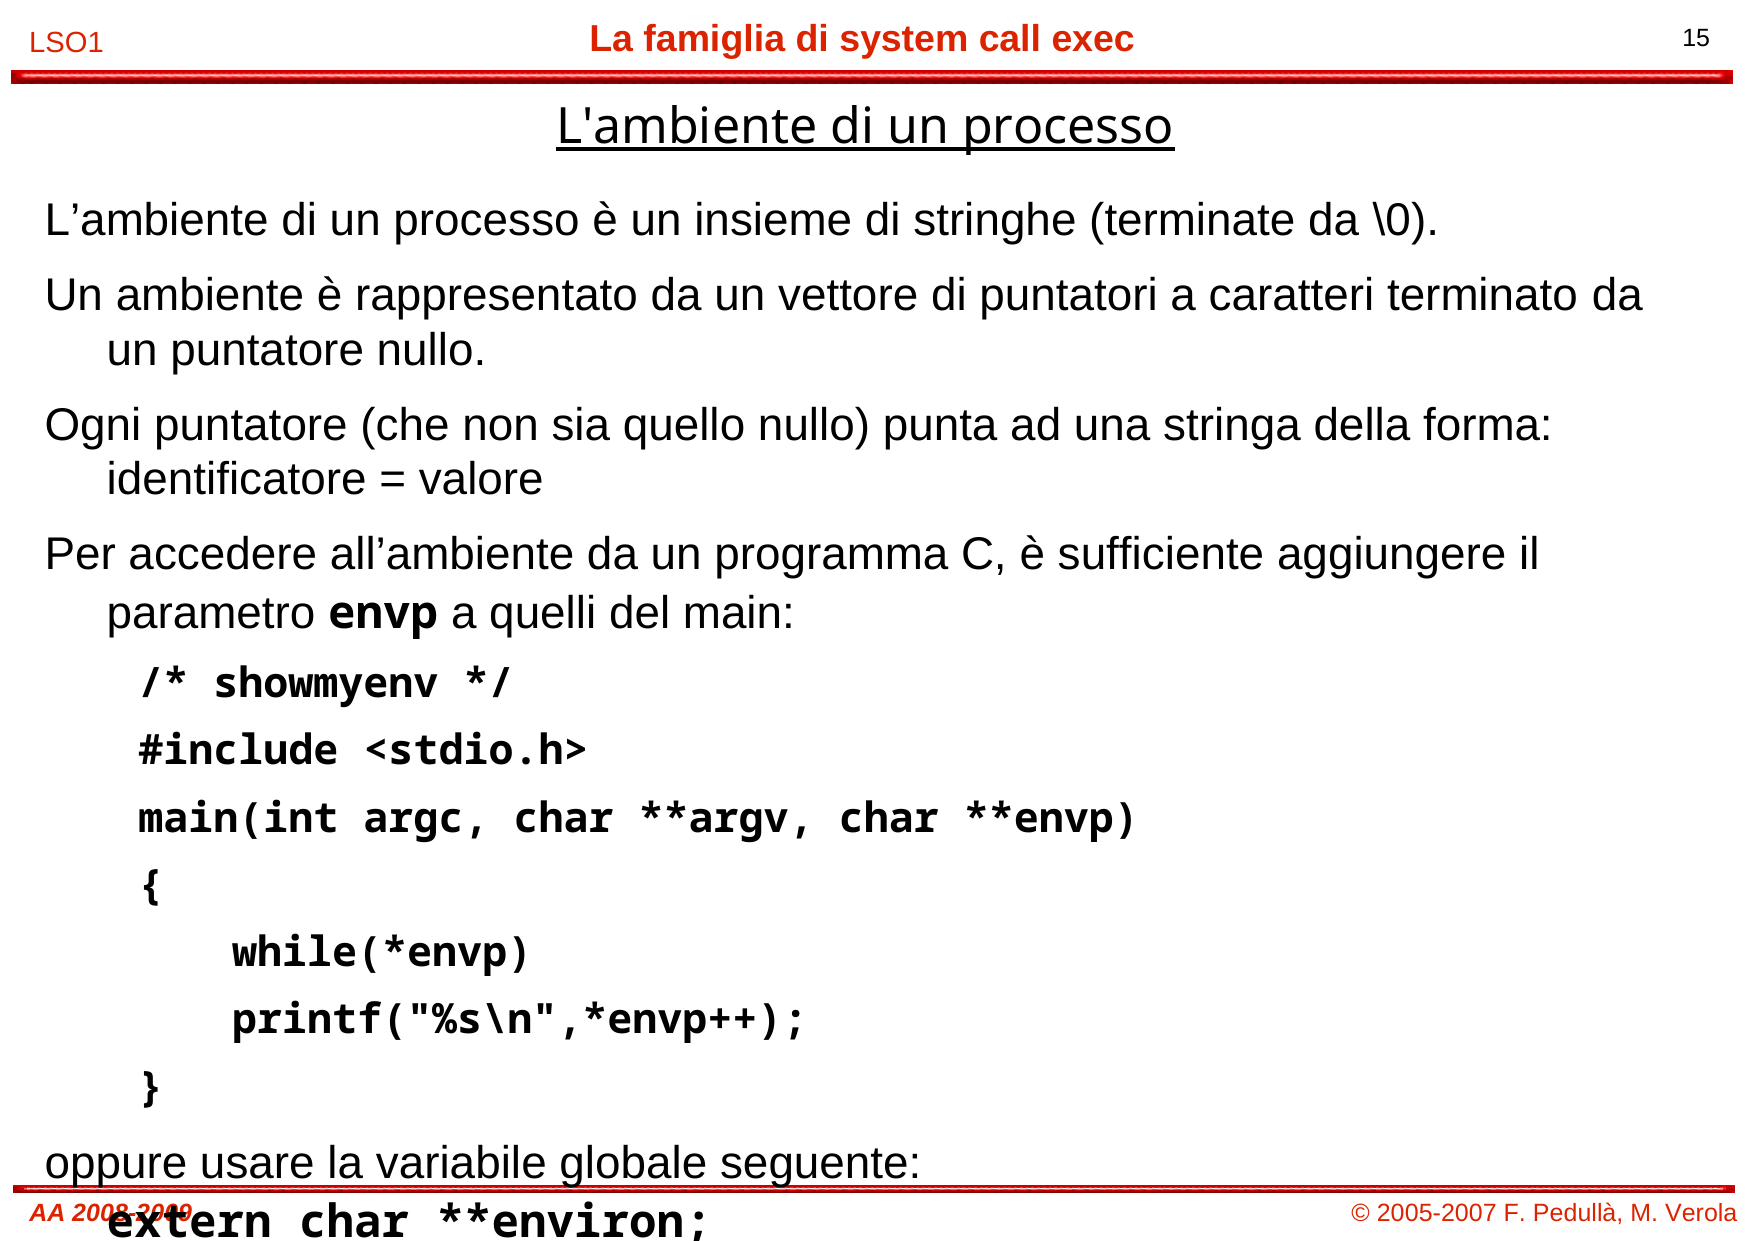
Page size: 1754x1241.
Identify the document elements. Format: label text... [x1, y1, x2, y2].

list L’ambiente di un processo è un insieme di stringhe (terminate da \0). Un ambiente è rappresentato da un vettore di puntatori a caratteri terminato da un puntatore nullo. Ogni puntatore (che non sia quello nullo) punta ad una stringa della forma: identificatore = valore Per accedere all’ambiente da un programma C, è sufficiente aggiungere il parametro envp a quelli del main: /* showmyenv */ #include <stdio.h> main(int argc, char **argv, char **envp) { while(*envp) printf("%s\n",*envp++); } oppure usare la variabile globale seguente: extern char **environ; [29, 183, 1667, 1168]
picture [11, 70, 1733, 84]
title L'ambiente di un processo [490, 78, 1240, 174]
picture [13, 1185, 1735, 1193]
